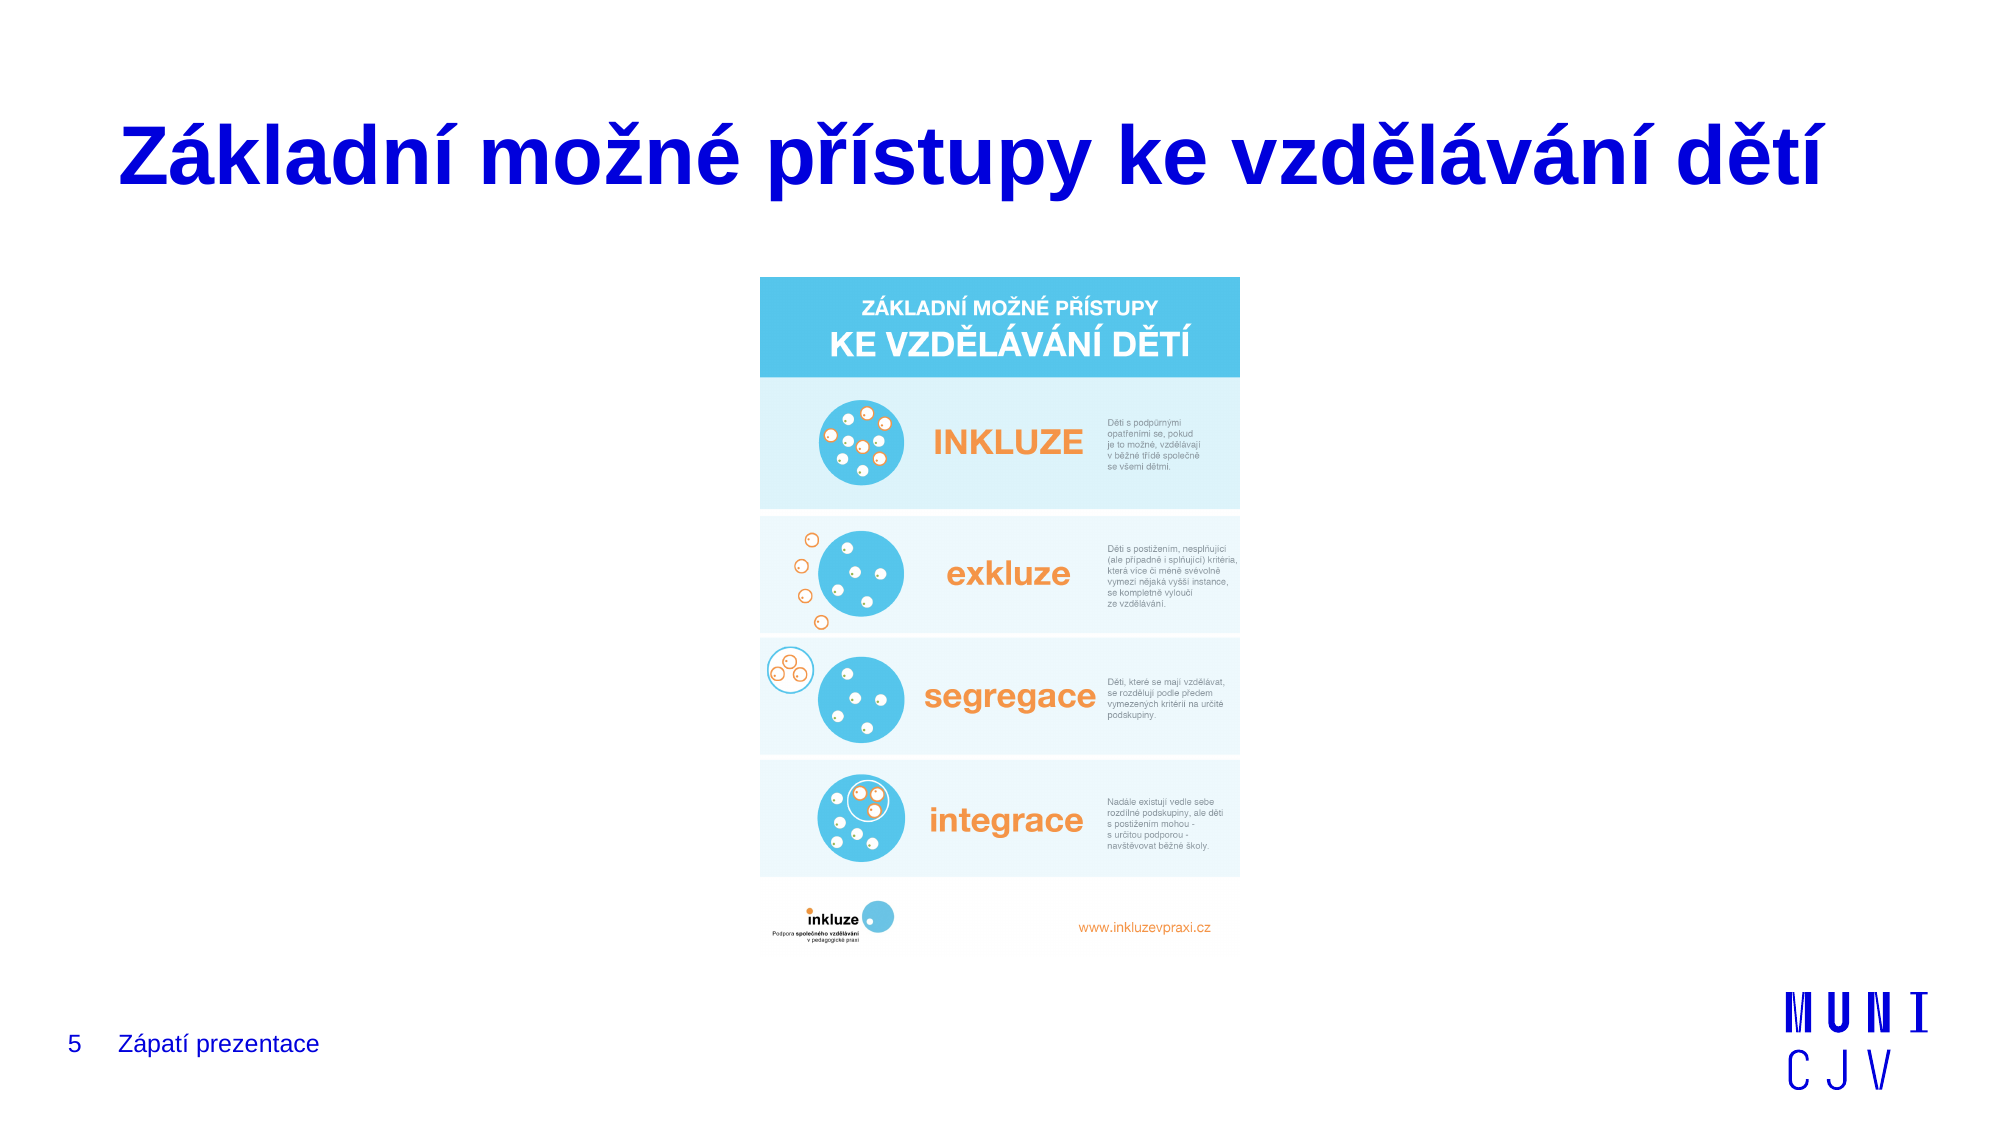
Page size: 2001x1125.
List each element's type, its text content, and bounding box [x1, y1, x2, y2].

picture [760, 277, 1240, 957]
title Základní možné přístupy ke vzdělávání dětí [118, 118, 1883, 193]
slide_number ‹#› [67, 1021, 110, 1063]
footer Zápatí prezentace [118, 1021, 1418, 1063]
